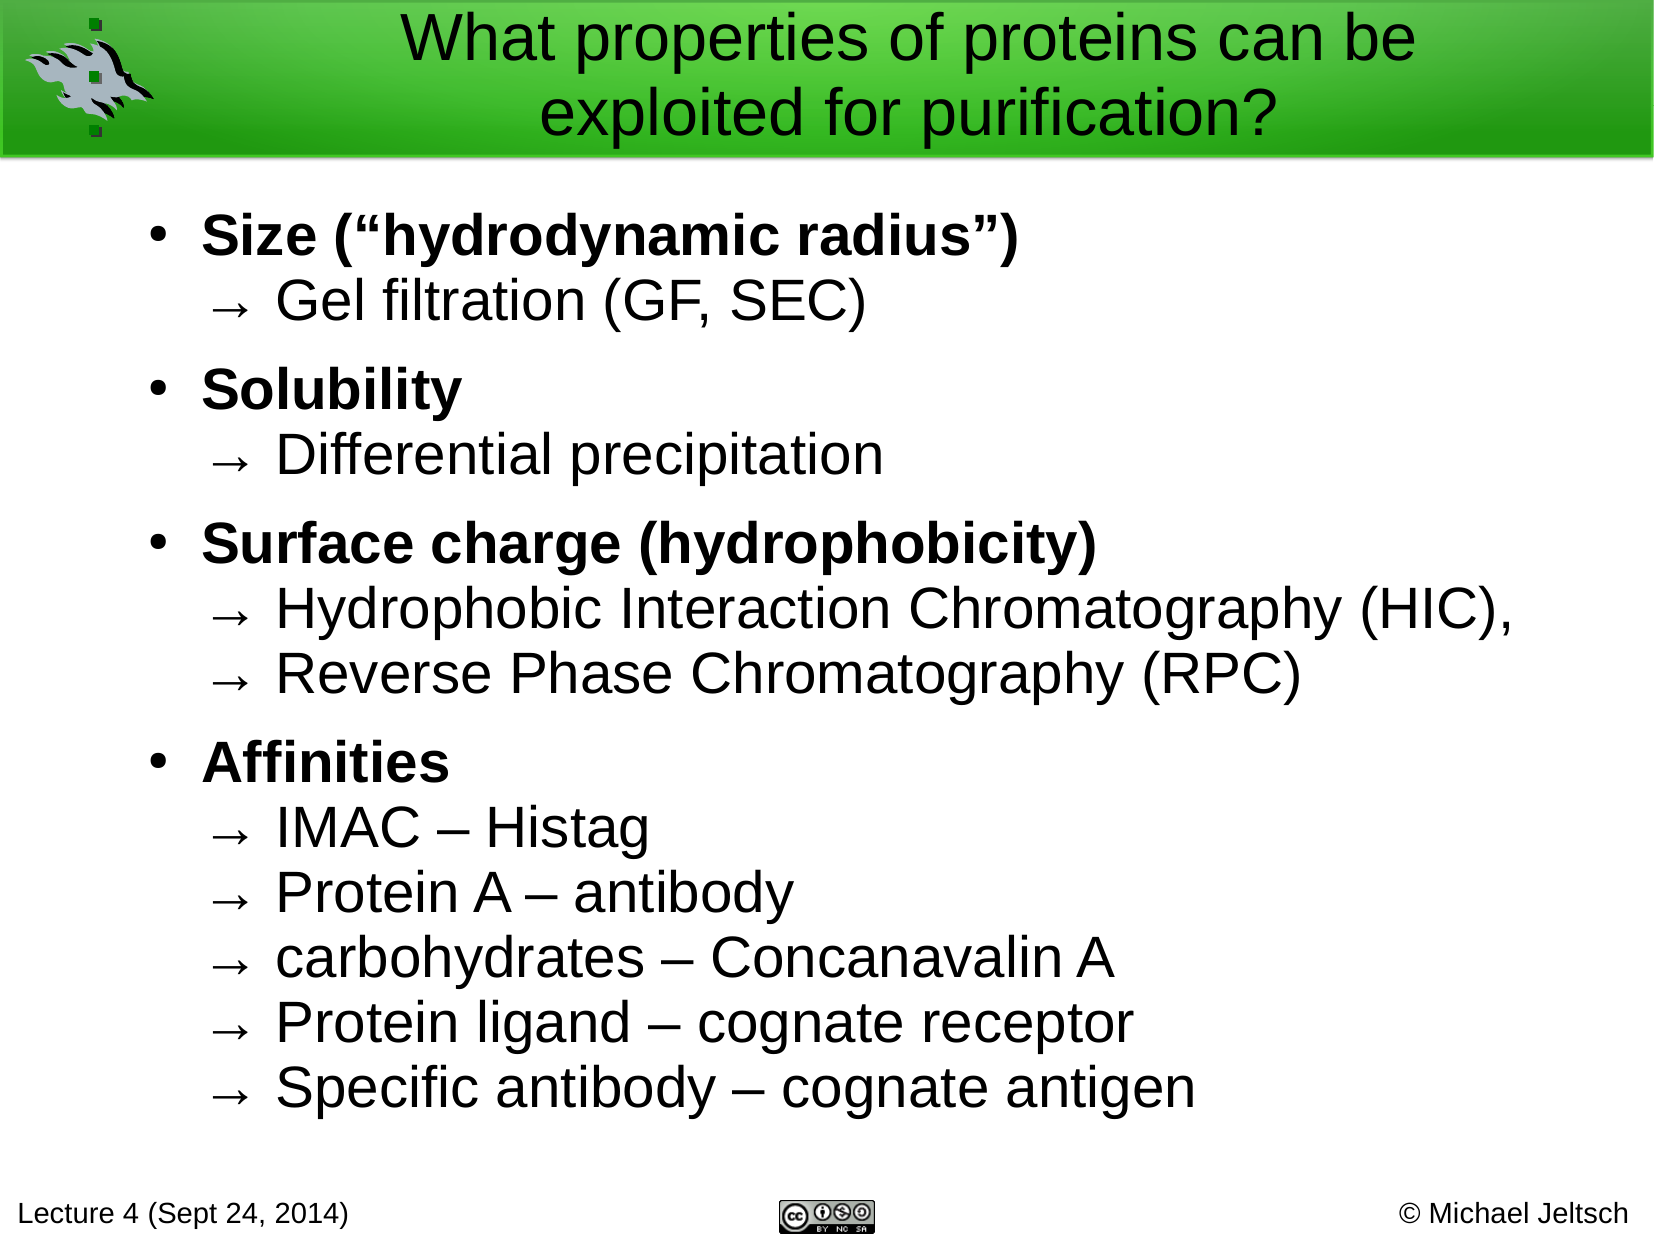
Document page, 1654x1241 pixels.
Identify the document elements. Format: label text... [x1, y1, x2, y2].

title What properties of proteins can be exploited for purification? [289, 0, 1531, 150]
picture [779, 1200, 875, 1234]
text_box Size (“hydrodynamic radius”) → Gel filtration (GF, SEC) Solubility → Differential precipitation Surface charge (hydrophobicity) → Hydrophobic Interaction Chromatography (HIC), → Reverse Phase Chromatography (RPC) Affinities → IMAC – Histag → Protein A – antibody → carbohydrates – Concanavalin A → Protein ligand – cognate receptor → Specific antibody – cognate antigen [116, 195, 1531, 1128]
